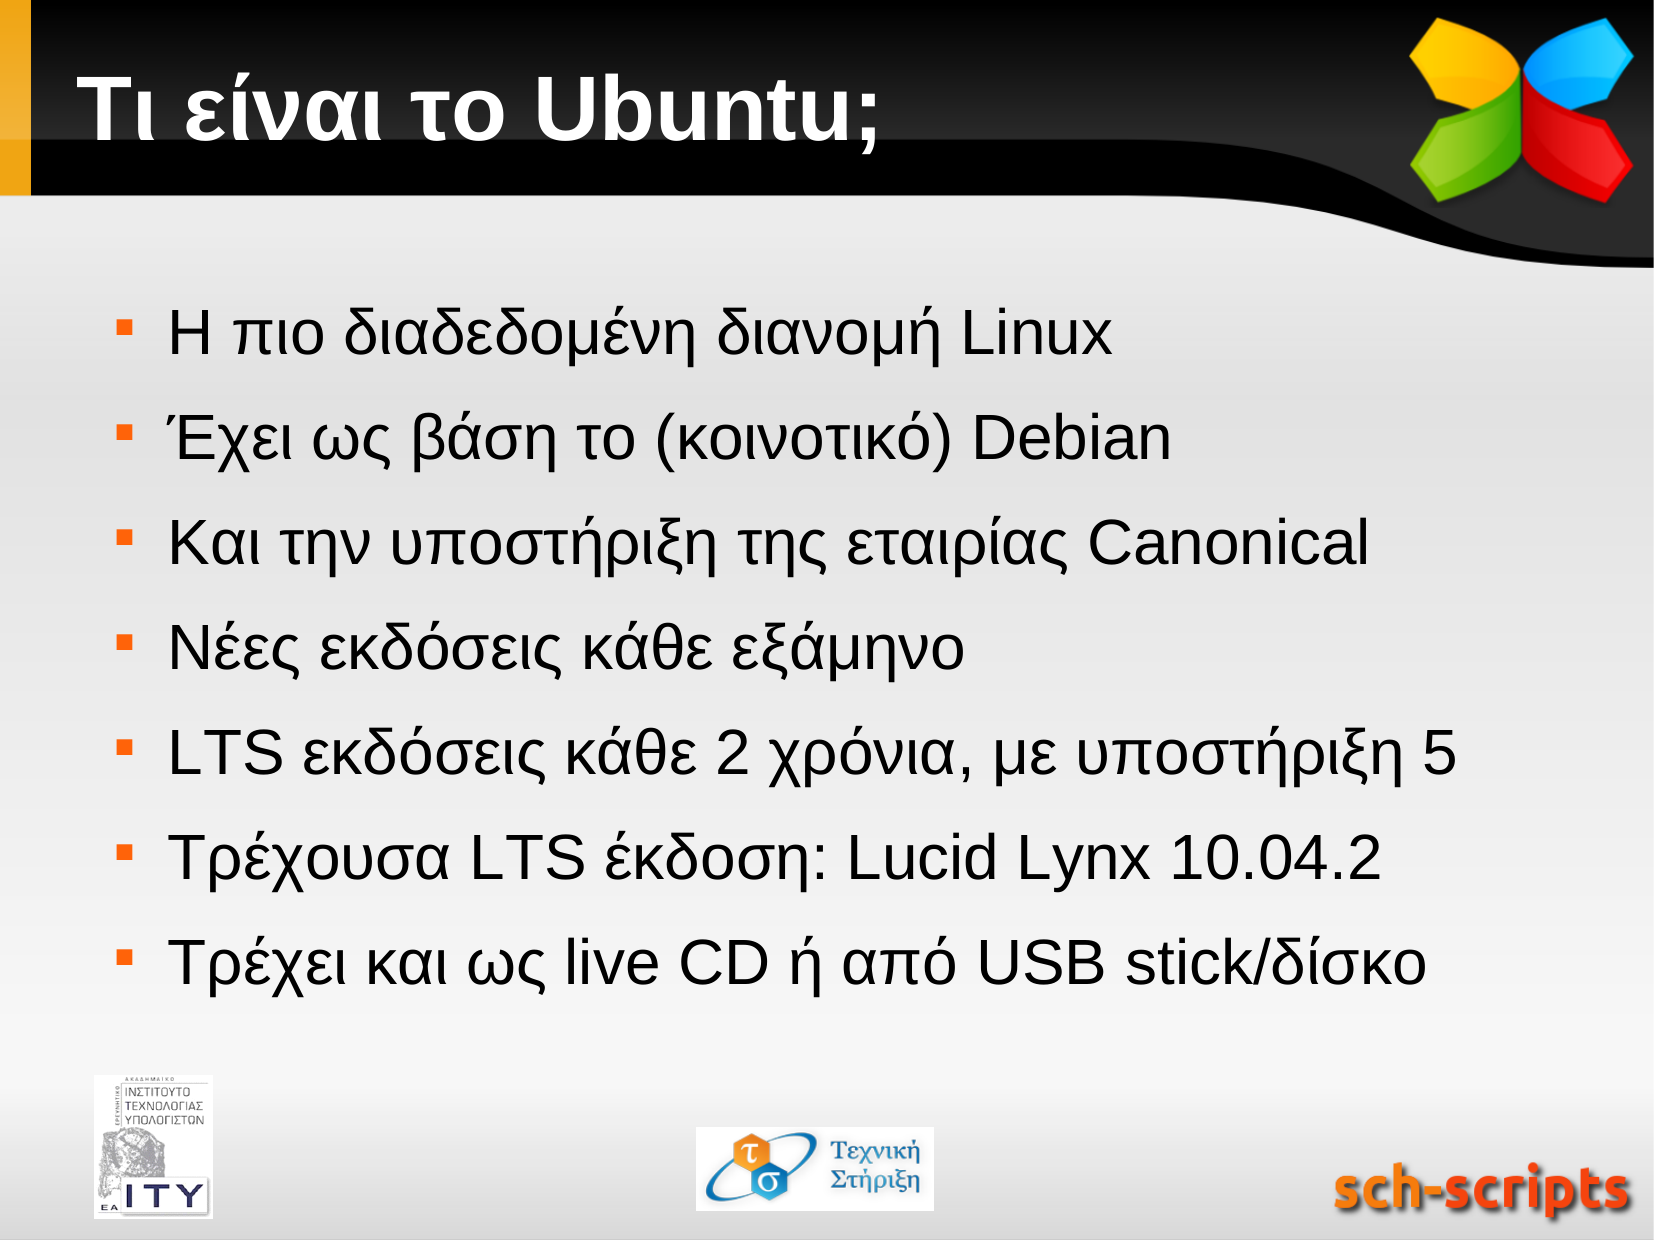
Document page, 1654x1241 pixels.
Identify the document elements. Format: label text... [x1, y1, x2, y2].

picture [0, 0, 1654, 1241]
list Η πιο διαδεδομένη διανομή Linux Έχει ως βάση το (κοινοτικό) Debian Και την υποστήριξη της εταιρίας Canonical Νέες εκδόσεις κάθε εξάμηνο LTS εκδόσεις κάθε 2 χρόνια, με υποστήριξη 5 Τρέχουσα LTS έκδοση: Lucid Lynx 10.04.2 Τρέχει και ως live CD ή από USB stick/δίσκο [82, 290, 1571, 1004]
title Τι είναι το Ubuntu; [76, 7, 1565, 200]
